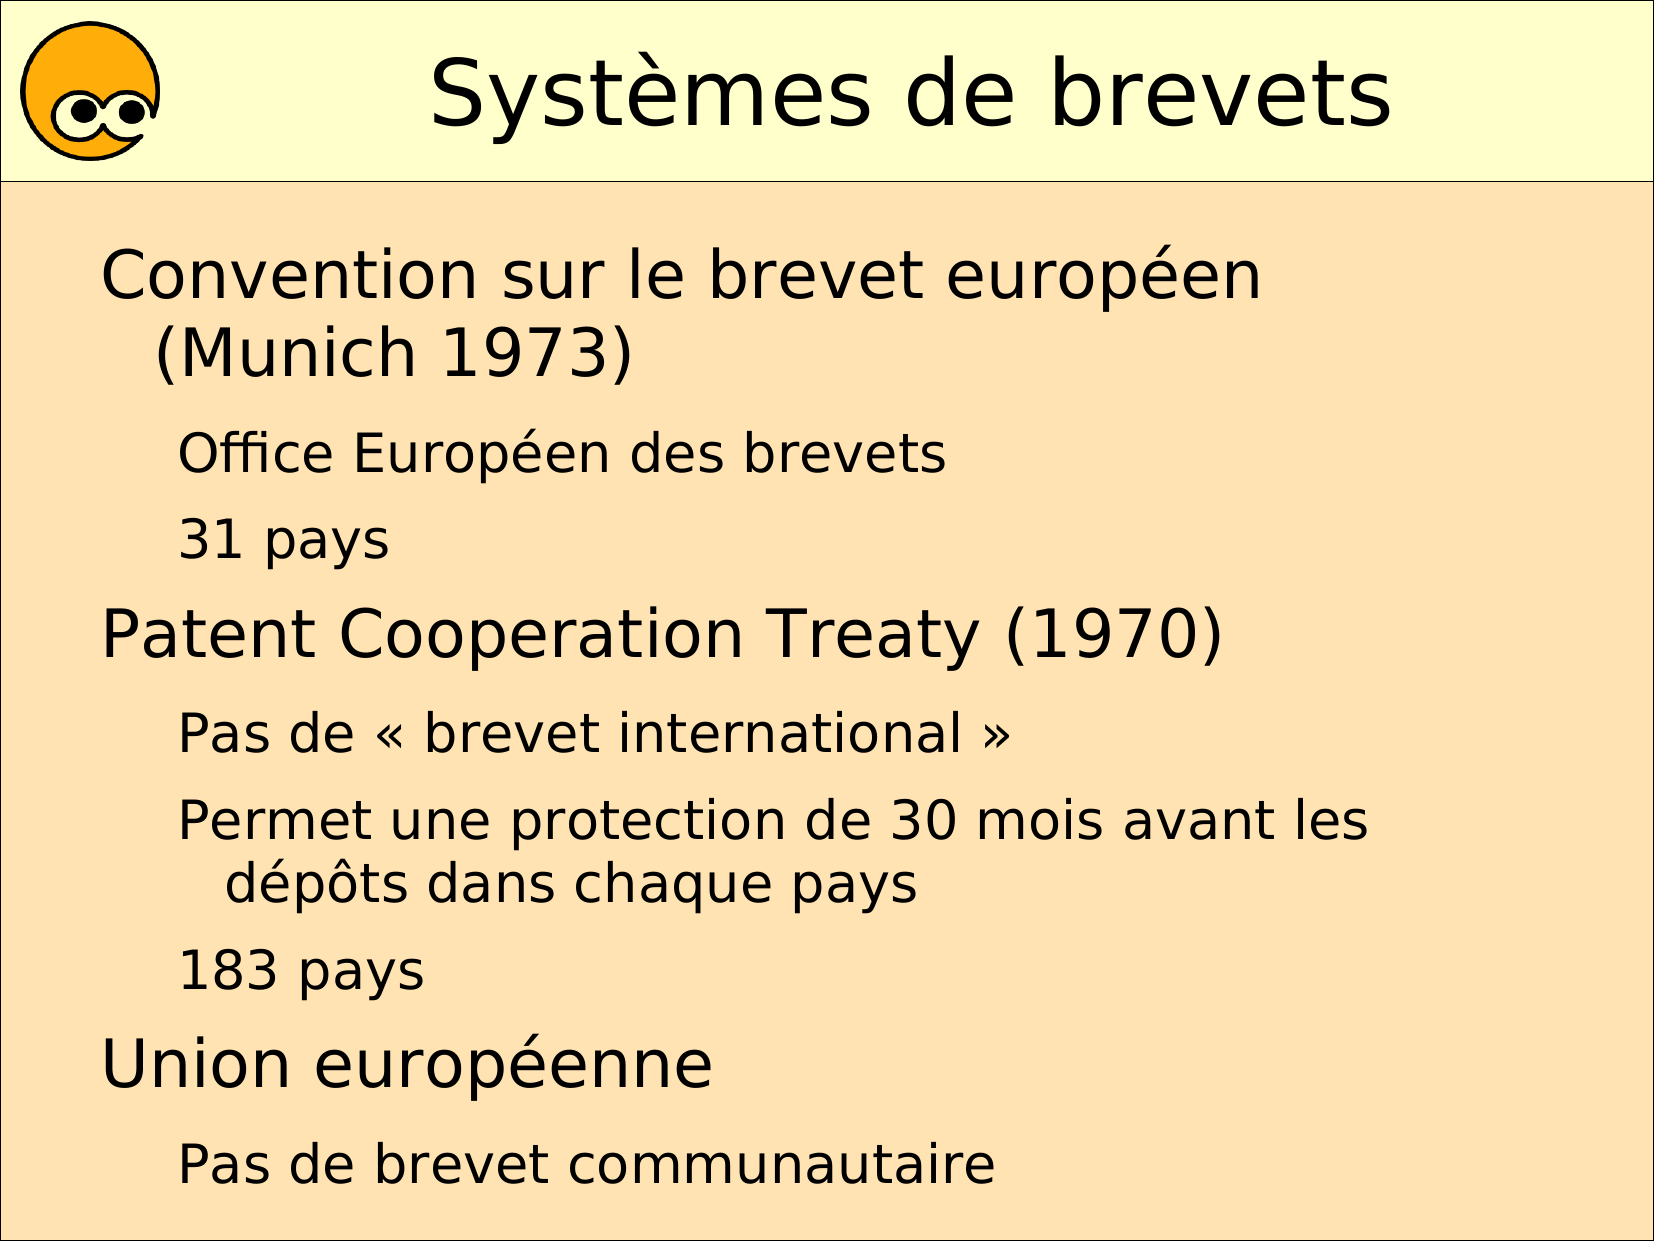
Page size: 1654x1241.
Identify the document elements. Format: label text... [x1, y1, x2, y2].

list Convention sur le brevet européen (Munich 1973) Office Européen des brevets 31 pays Patent Cooperation Treaty (1970) Pas de « brevet international » Permet une protection de 30 mois avant les dépôts dans chaque pays 183 pays Union européenne Pas de brevet communautaire [82, 237, 1571, 1196]
picture [20, 21, 160, 161]
title Systèmes de brevets [203, 39, 1620, 147]
